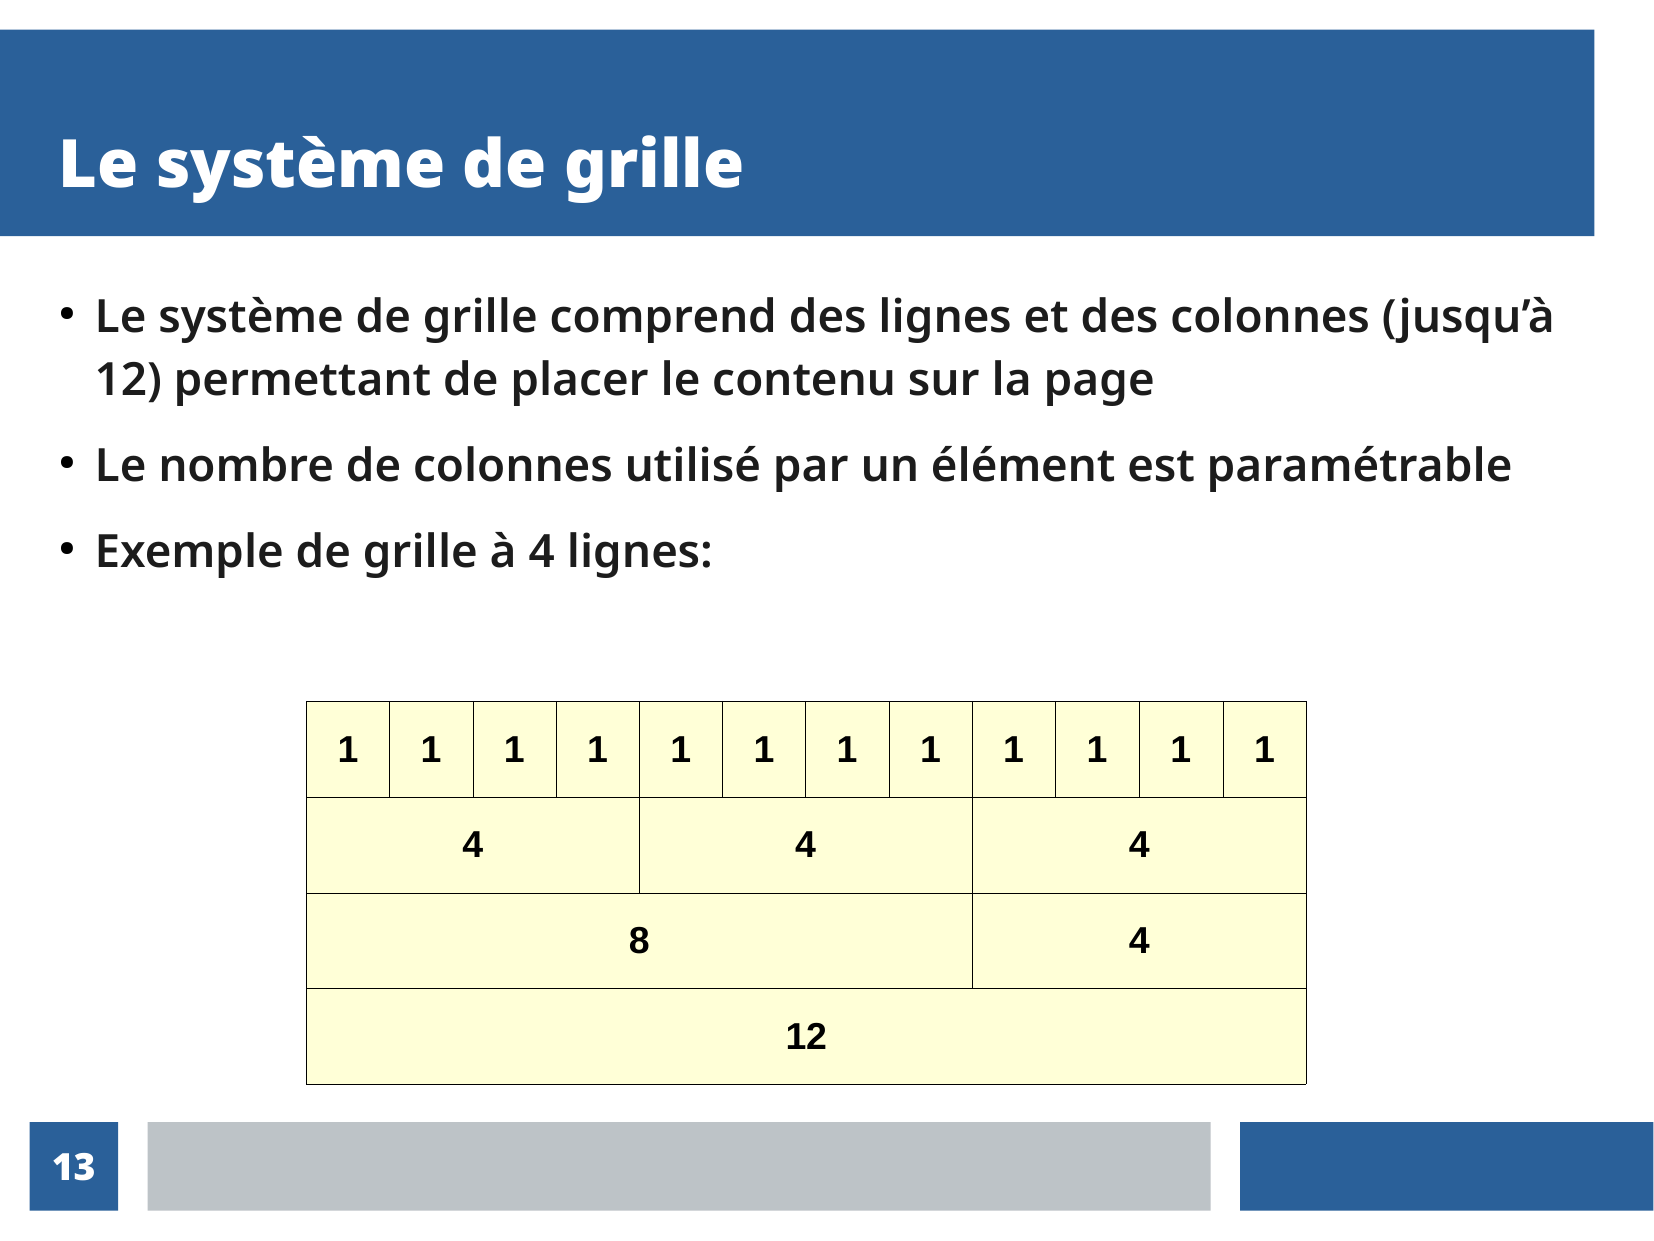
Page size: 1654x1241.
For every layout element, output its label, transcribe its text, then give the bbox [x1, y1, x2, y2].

table_cell 8 [307, 894, 972, 988]
table_cell 4 [640, 798, 972, 893]
table_cell 4 [973, 798, 1306, 893]
table_header 1 [1140, 702, 1223, 797]
title Le système de grille [59, 59, 1595, 207]
table_header 1 [1056, 702, 1139, 797]
table_header 1 [723, 702, 805, 797]
table_header 1 [307, 702, 389, 797]
table_cell 4 [307, 798, 639, 893]
table_header 1 [557, 702, 639, 797]
table_header 1 [973, 702, 1055, 797]
table_header 1 [1224, 702, 1306, 797]
table_header 1 [474, 702, 556, 797]
table_header 1 [806, 702, 889, 797]
table_header 1 [640, 702, 722, 797]
table_header 1 [390, 702, 473, 797]
list Le système de grille comprend des lignes et des colonnes (jusqu’à 12) permettant de placer le contenu sur la page Le nombre de colonnes utilisé par un élément est paramétrable Exemple de grille à 4 lignes: [59, 283, 1565, 668]
table_cell 12 [307, 989, 1306, 1084]
table_header 1 [890, 702, 972, 797]
table_cell 4 [973, 894, 1306, 988]
